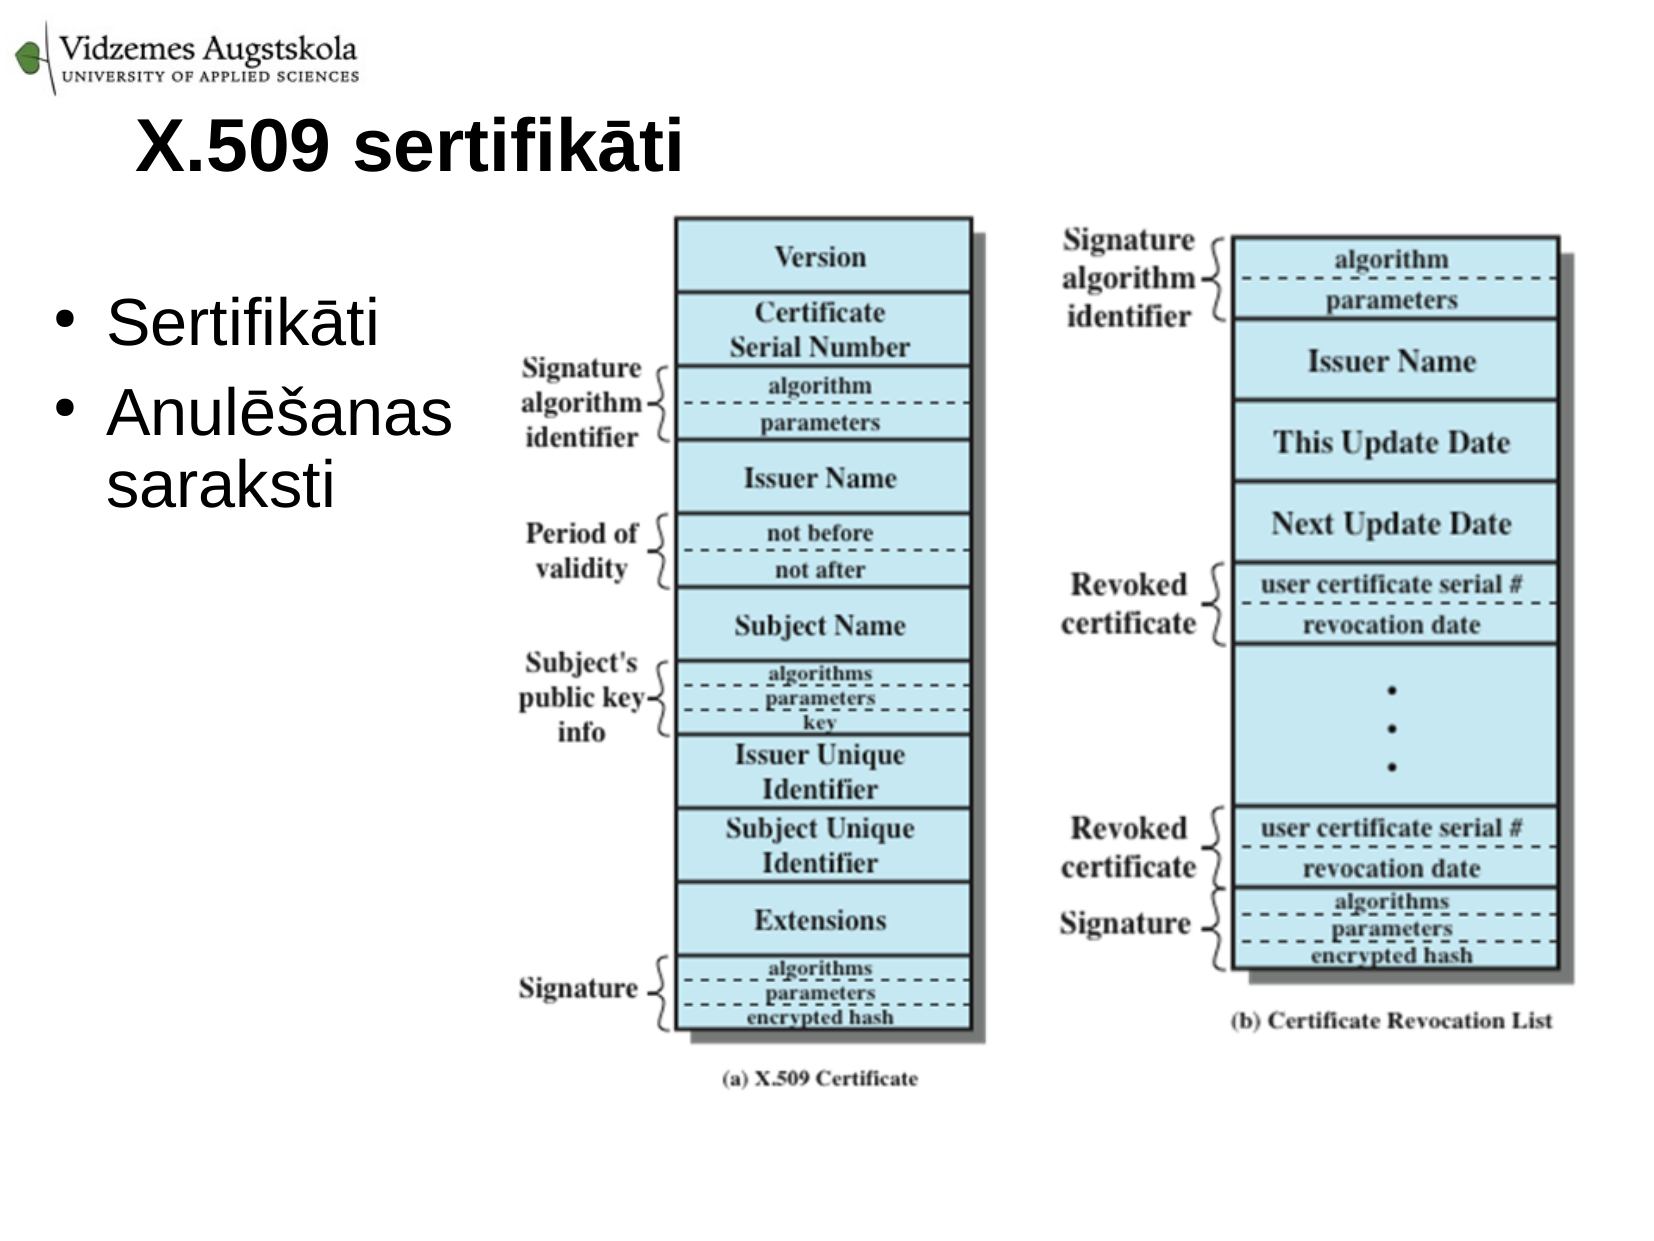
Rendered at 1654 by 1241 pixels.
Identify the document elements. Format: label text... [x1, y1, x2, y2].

picture [1051, 212, 1598, 1079]
picture [5, 2, 368, 113]
list Sertifikāti Anulēšanas saraksti [35, 283, 461, 1003]
picture [507, 200, 997, 1129]
title X.509 sertifikāti [94, 96, 1512, 195]
